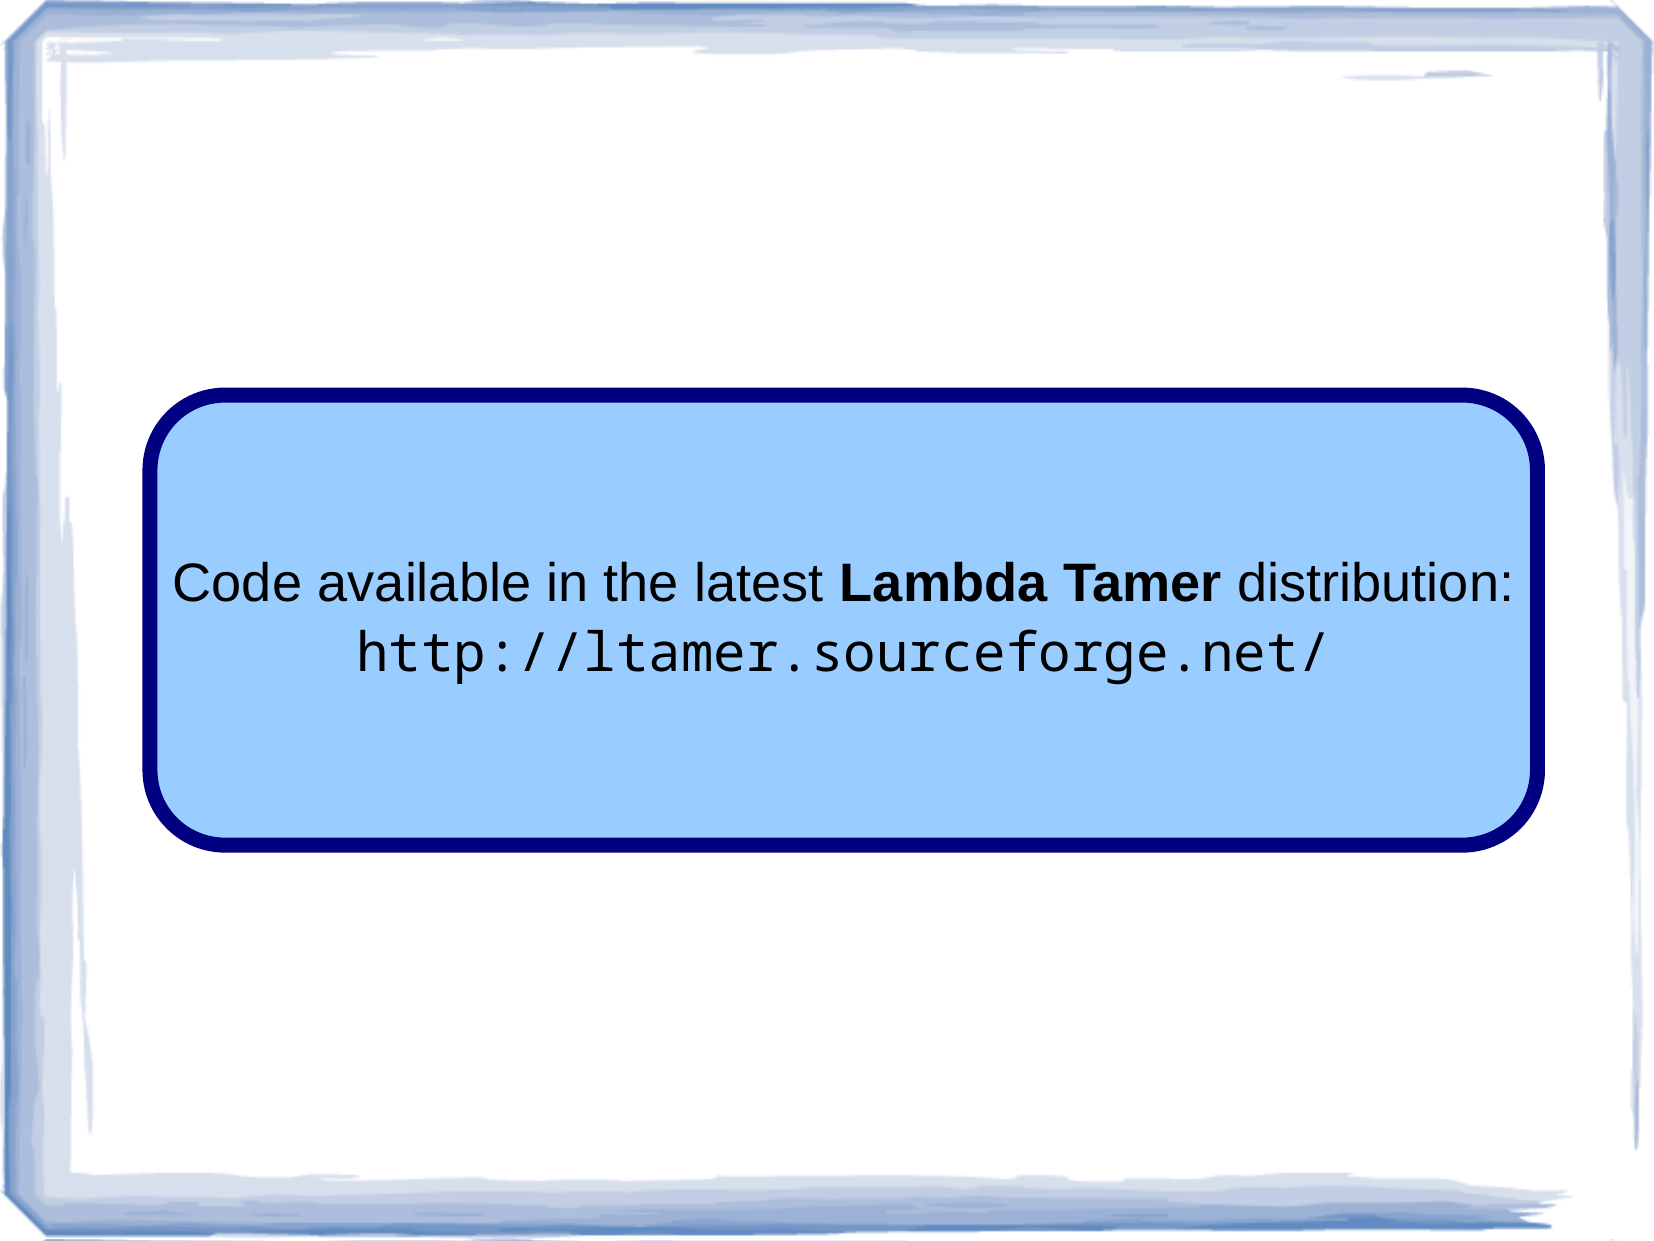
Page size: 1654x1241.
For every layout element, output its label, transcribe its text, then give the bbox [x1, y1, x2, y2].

text_box Code available in the latest Lambda Tamer distribution: http://ltamer.sourceforge.net/ [149, 395, 1538, 846]
picture [0, 0, 1654, 1241]
